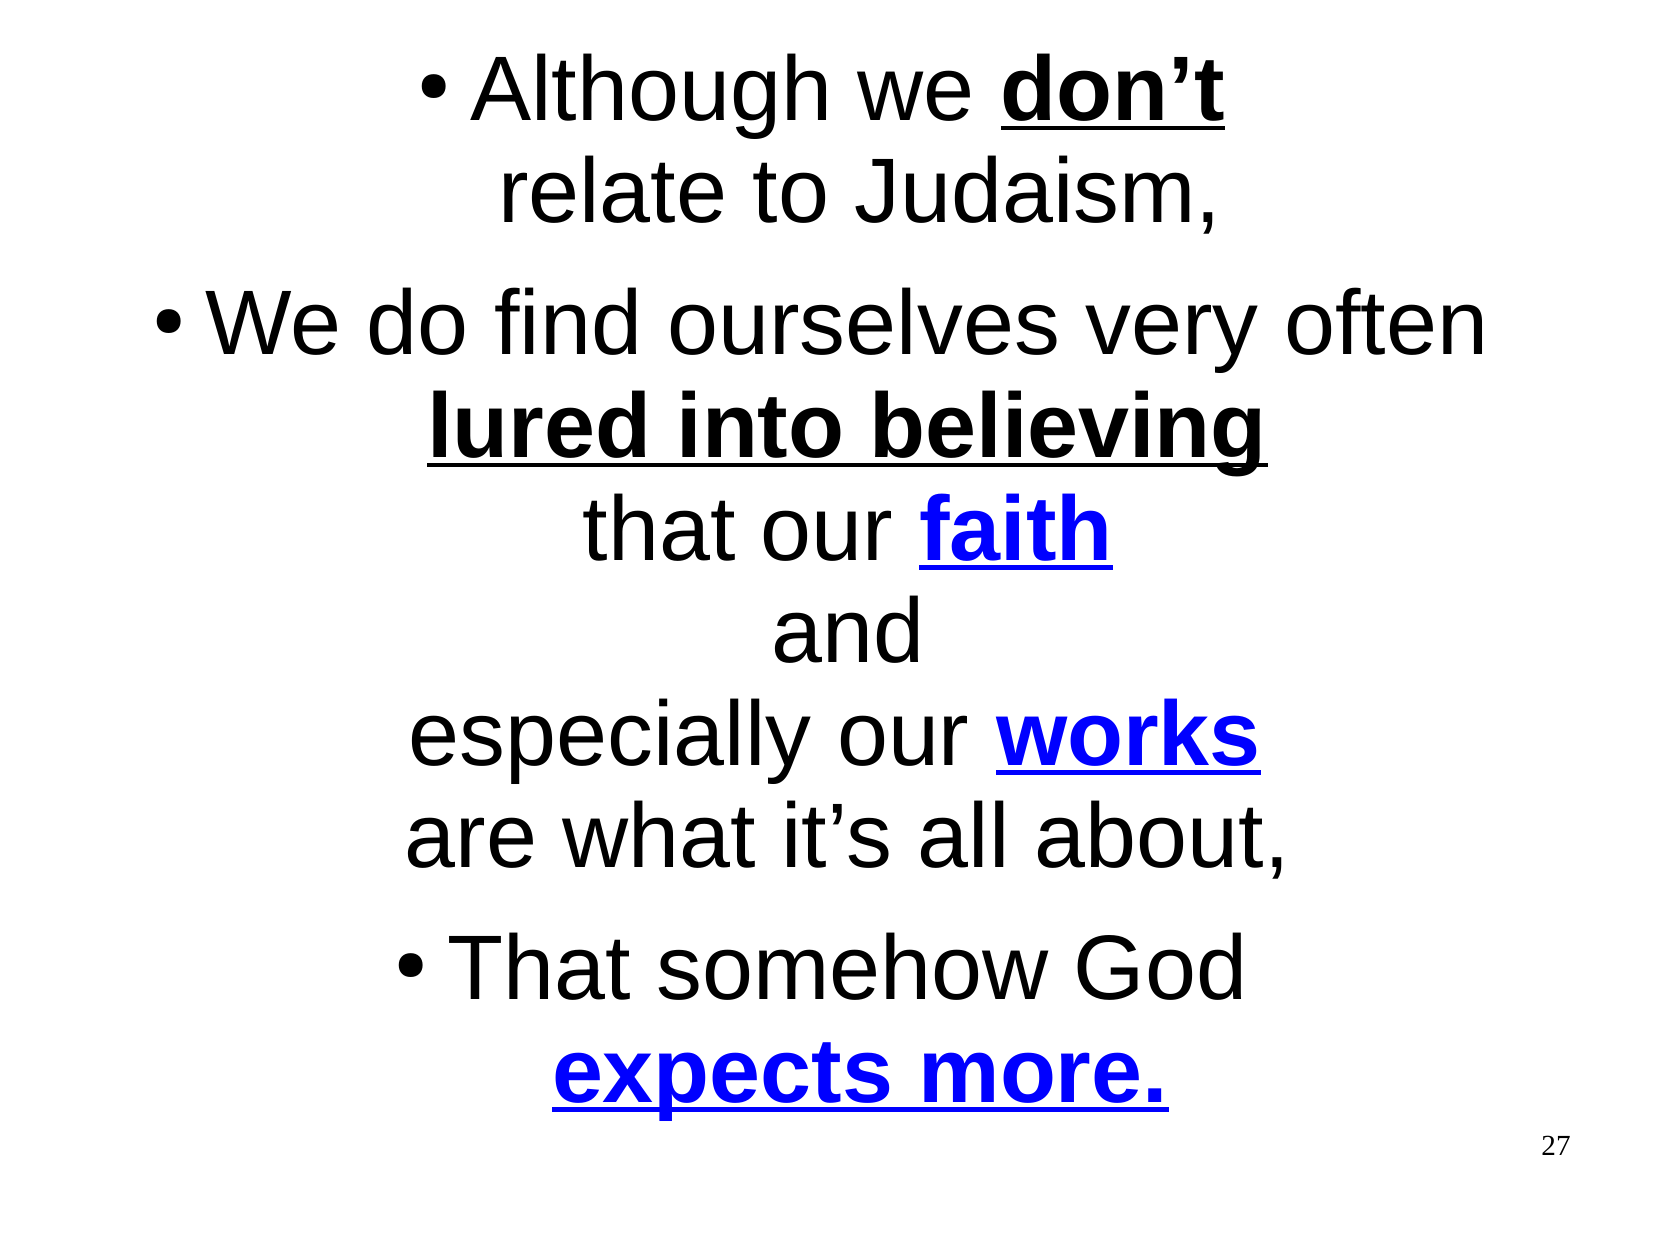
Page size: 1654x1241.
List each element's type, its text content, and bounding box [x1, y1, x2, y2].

list Although we don’t relate to Judaism, We do find ourselves very often lured into believing that our faith and especially our works are what it’s all about, That somehow God expects more. [37, 37, 1613, 1238]
